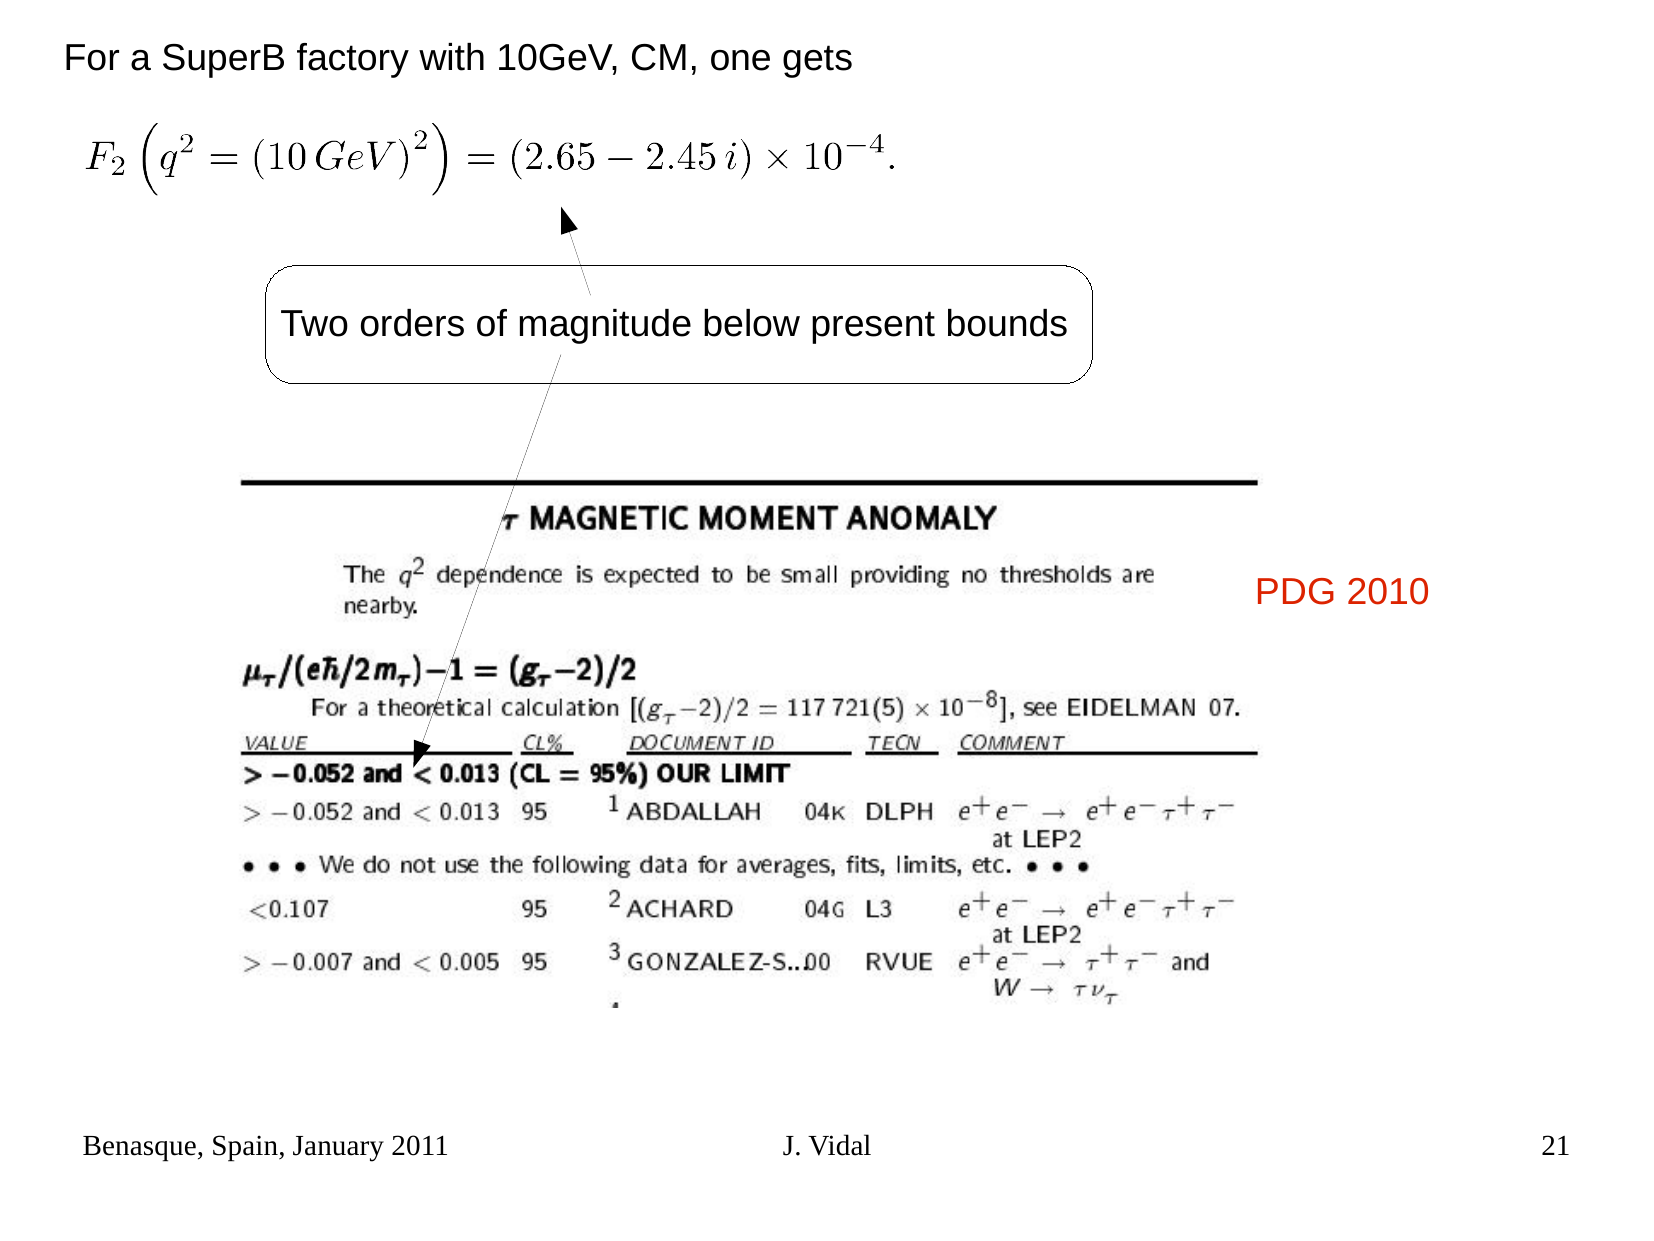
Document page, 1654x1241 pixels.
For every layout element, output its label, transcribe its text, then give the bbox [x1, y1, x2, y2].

text_box Two orders of magnitude below present bounds [266, 295, 1092, 353]
text_box PDG 2010 [1240, 563, 1445, 621]
text_box For a SuperB factory with 10GeV, CM, one gets [48, 29, 868, 87]
picture [81, 118, 904, 200]
picture [226, 472, 1270, 1008]
